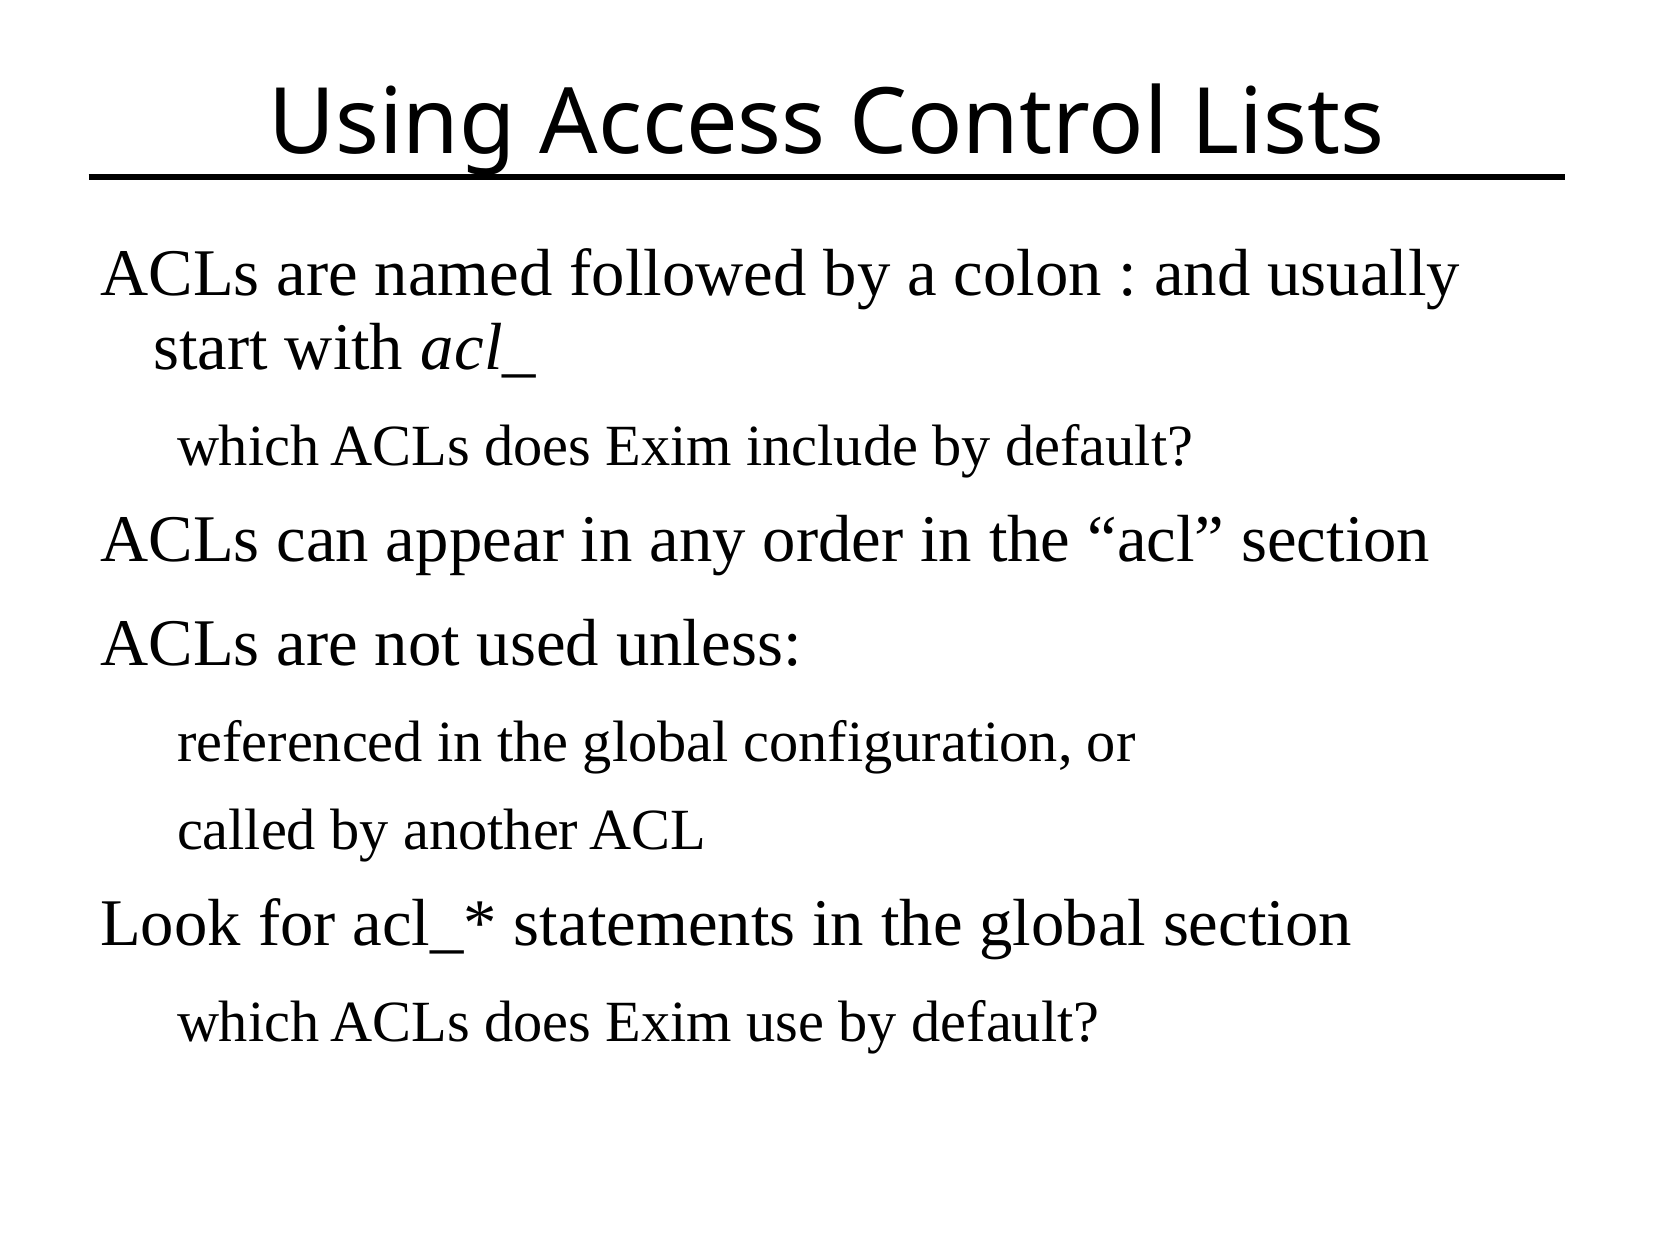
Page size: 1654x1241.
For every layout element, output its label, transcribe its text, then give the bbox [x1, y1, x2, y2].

list ACLs are named followed by a colon : and usually start with acl_ which ACLs does Exim include by default? ACLs can appear in any order in the “acl” section ACLs are not used unless: referenced in the global configuration, or called by another ACL Look for acl_* statements in the global section which ACLs does Exim use by default? [82, 236, 1571, 1108]
title Using Access Control Lists [82, 36, 1571, 200]
